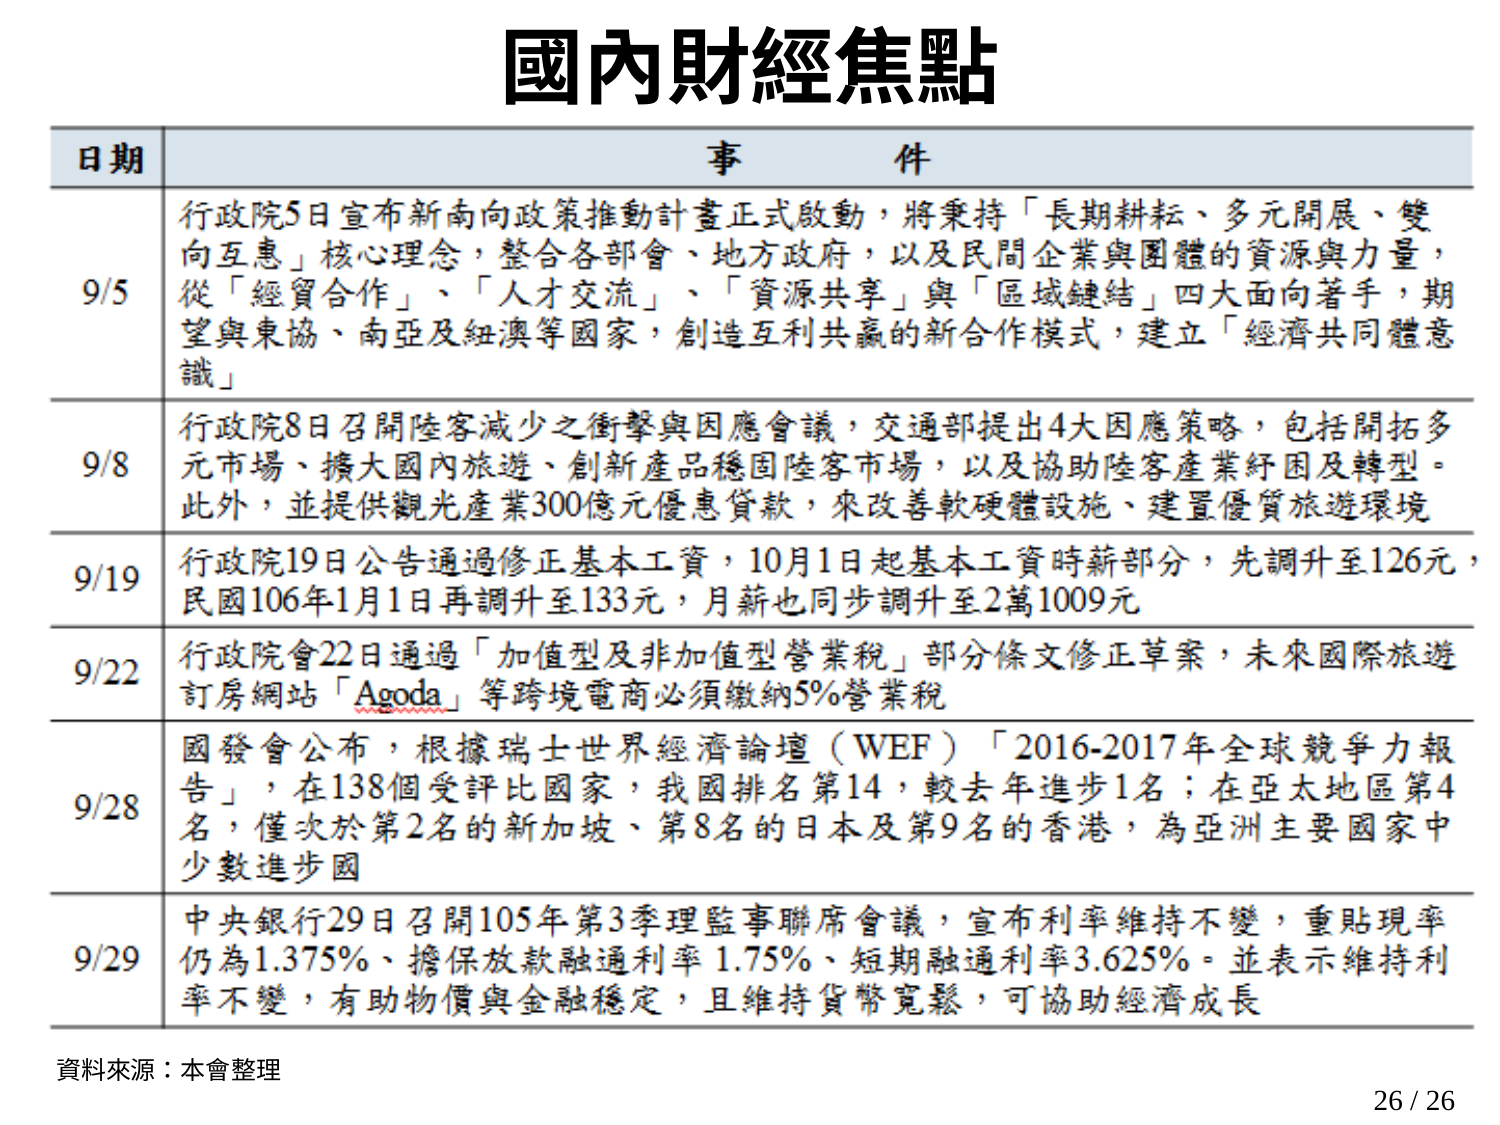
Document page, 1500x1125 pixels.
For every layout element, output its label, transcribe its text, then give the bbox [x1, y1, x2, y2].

text_box 國內財經焦點 [1, 19, 1500, 110]
text_box 資料來源：本會整理 [41, 1046, 302, 1092]
picture [41, 118, 1485, 1038]
